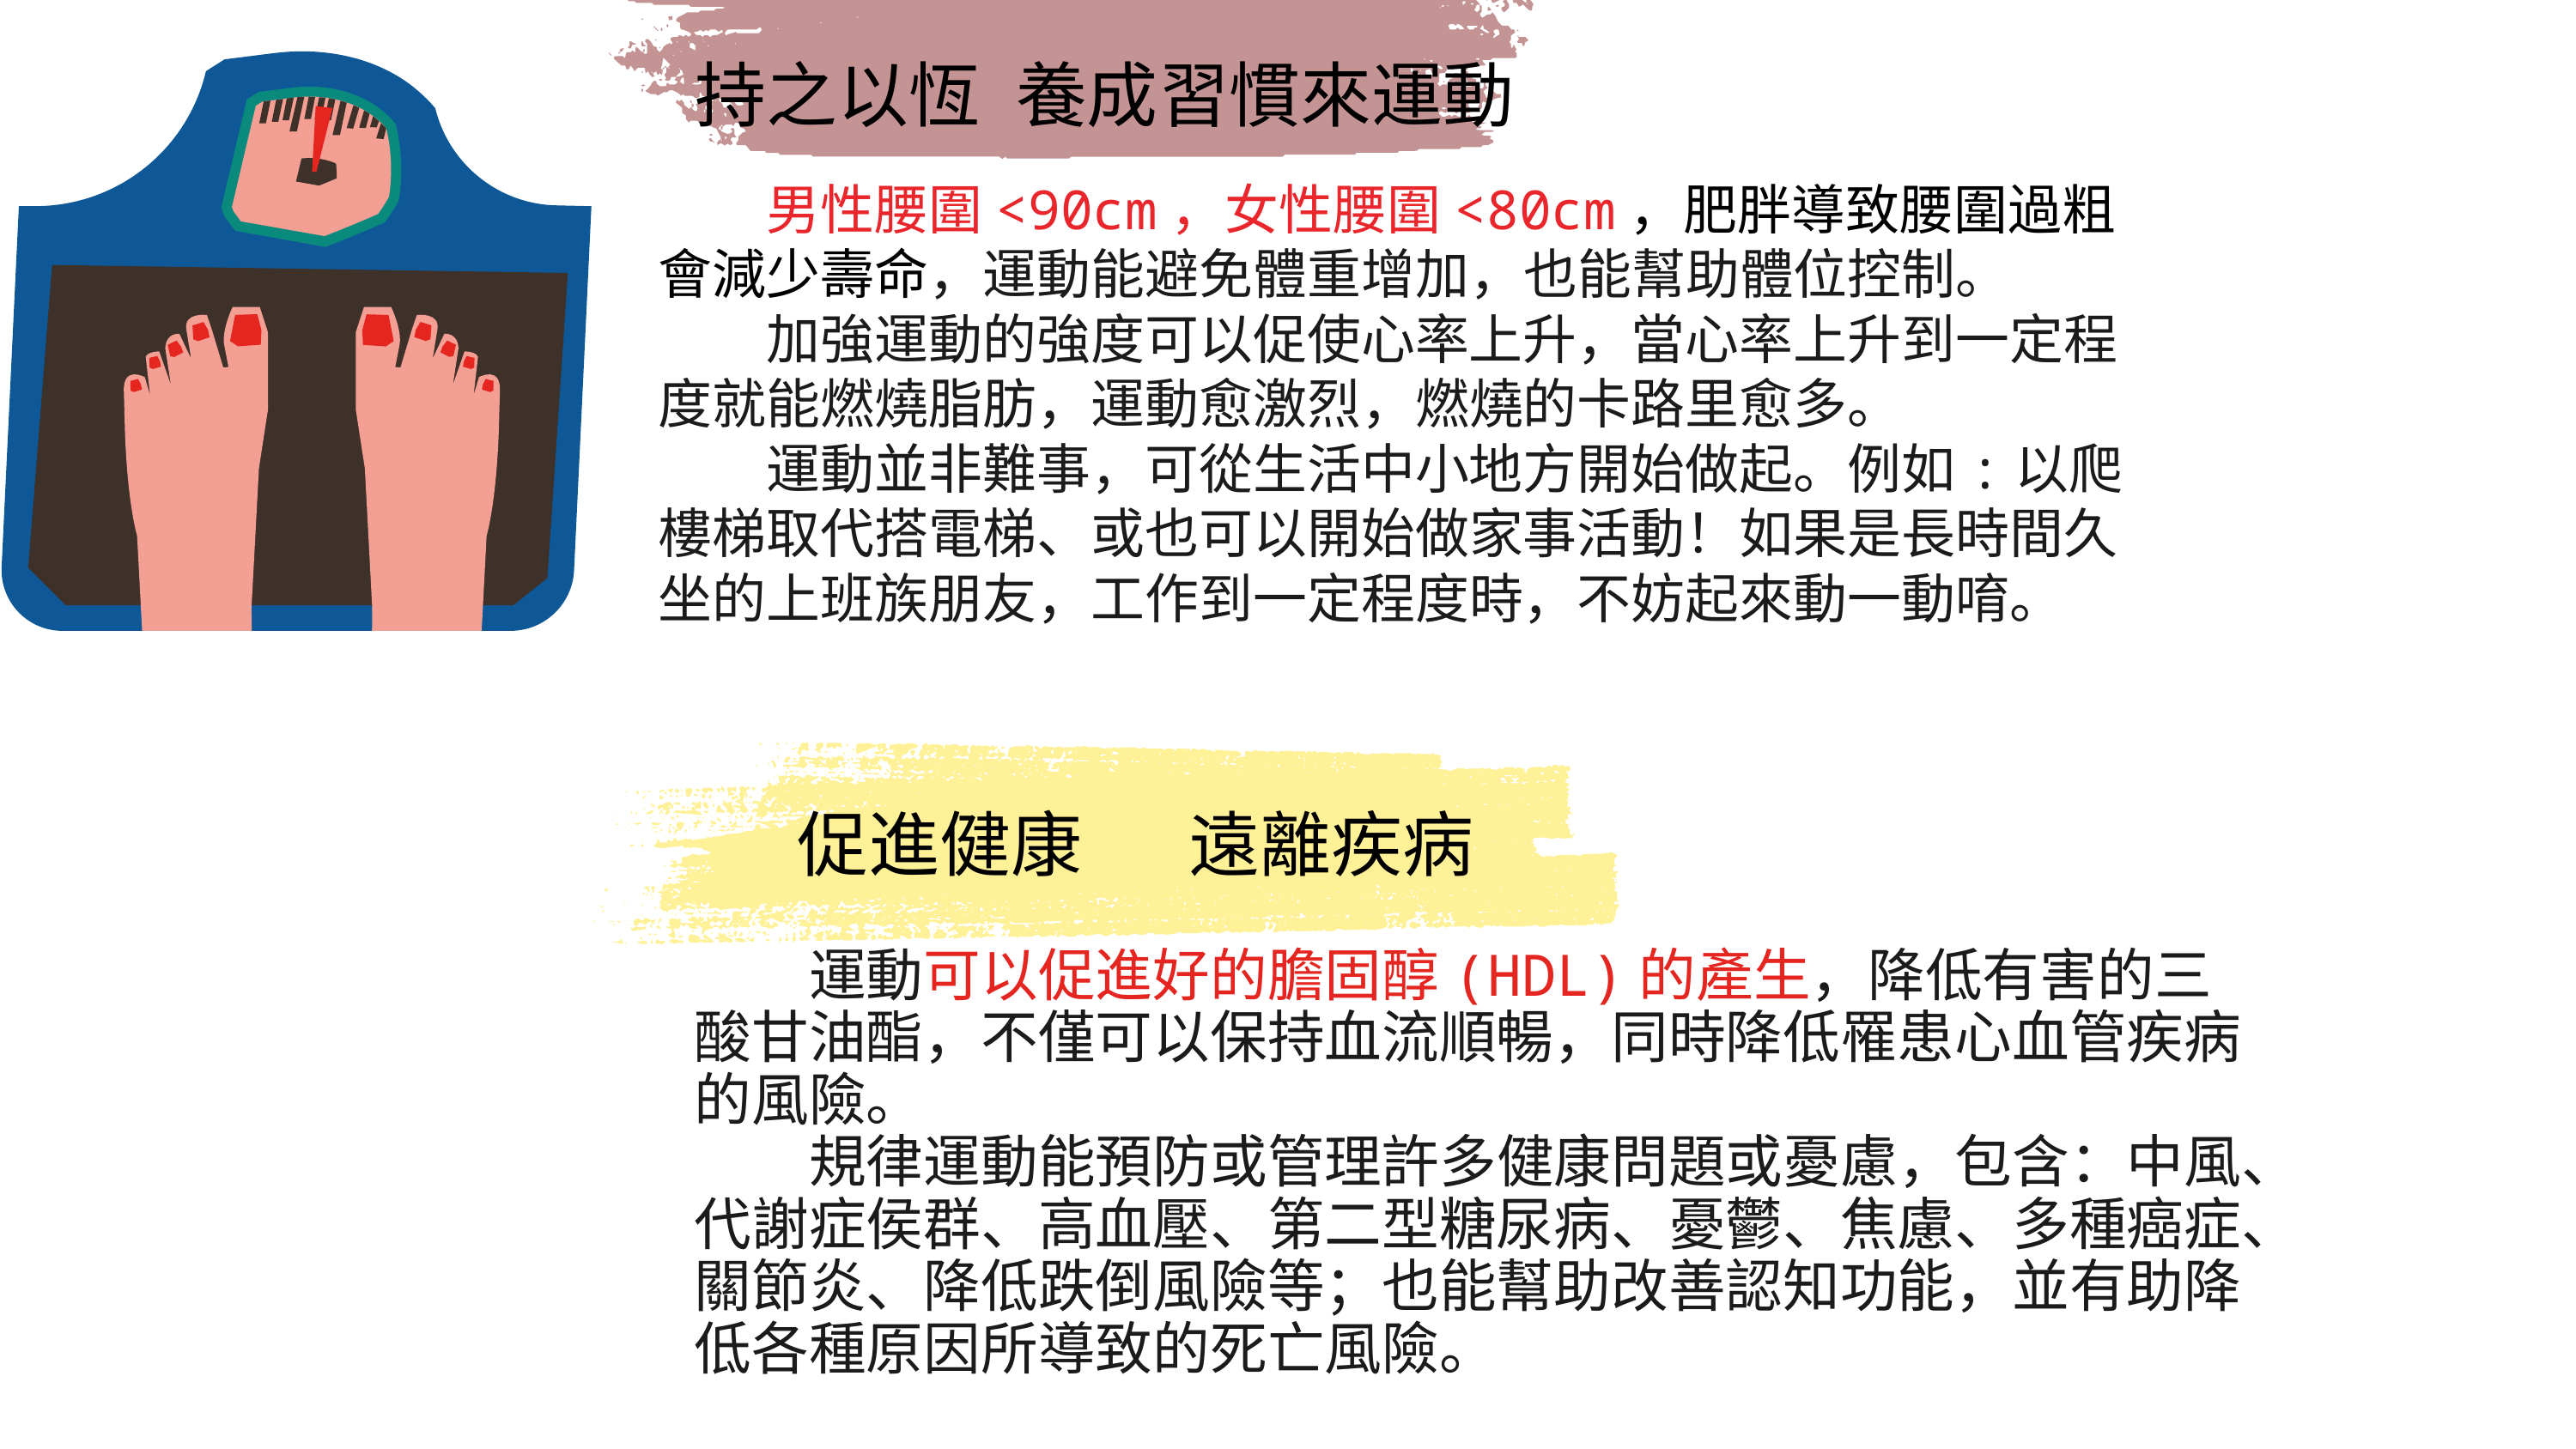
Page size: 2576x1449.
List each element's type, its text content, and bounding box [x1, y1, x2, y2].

text_box 男性腰圍<90cm，女性腰圍<80cm，肥胖導致腰圍過粗會減少壽命，運動能避免體重增加，也能幫助體位控制。 加強運動的強度可以促使心率上升，當心率上升到一定程度就能燃燒脂肪，運動愈激烈，燃燒的卡路里愈多。 運動並非難事，可從生活中小地方開始做起。例如:以爬樓梯取代搭電梯、或也可以開始做家事活動！如果是長時間久坐的上班族朋友，工作到一定程度時，不妨起來動一動唷。 [658, 175, 2151, 631]
text_box [0, 51, 592, 631]
text_box 持之以恆 養成習慣來運動 [695, 50, 1639, 133]
text_box [608, 0, 1534, 160]
text_box [591, 740, 1622, 947]
text_box 促進健康 遠離疾病 [797, 799, 1742, 882]
text_box 運動可以促進好的膽固醇(HDL)的產生，降低有害的三酸甘油酯，不僅可以保持血流順暢，同時降低罹患心血管疾病的風險。 規律運動能預防或管理許多健康問題或憂慮，包含：中風、代謝症侯群、高血壓、第二型糖尿病、憂鬱、焦慮、多種癌症、關節炎、降低跌倒風險等；也能幫助改善認知功能，並有助降低各種原因所導致的死亡風險。 [694, 944, 2244, 1449]
